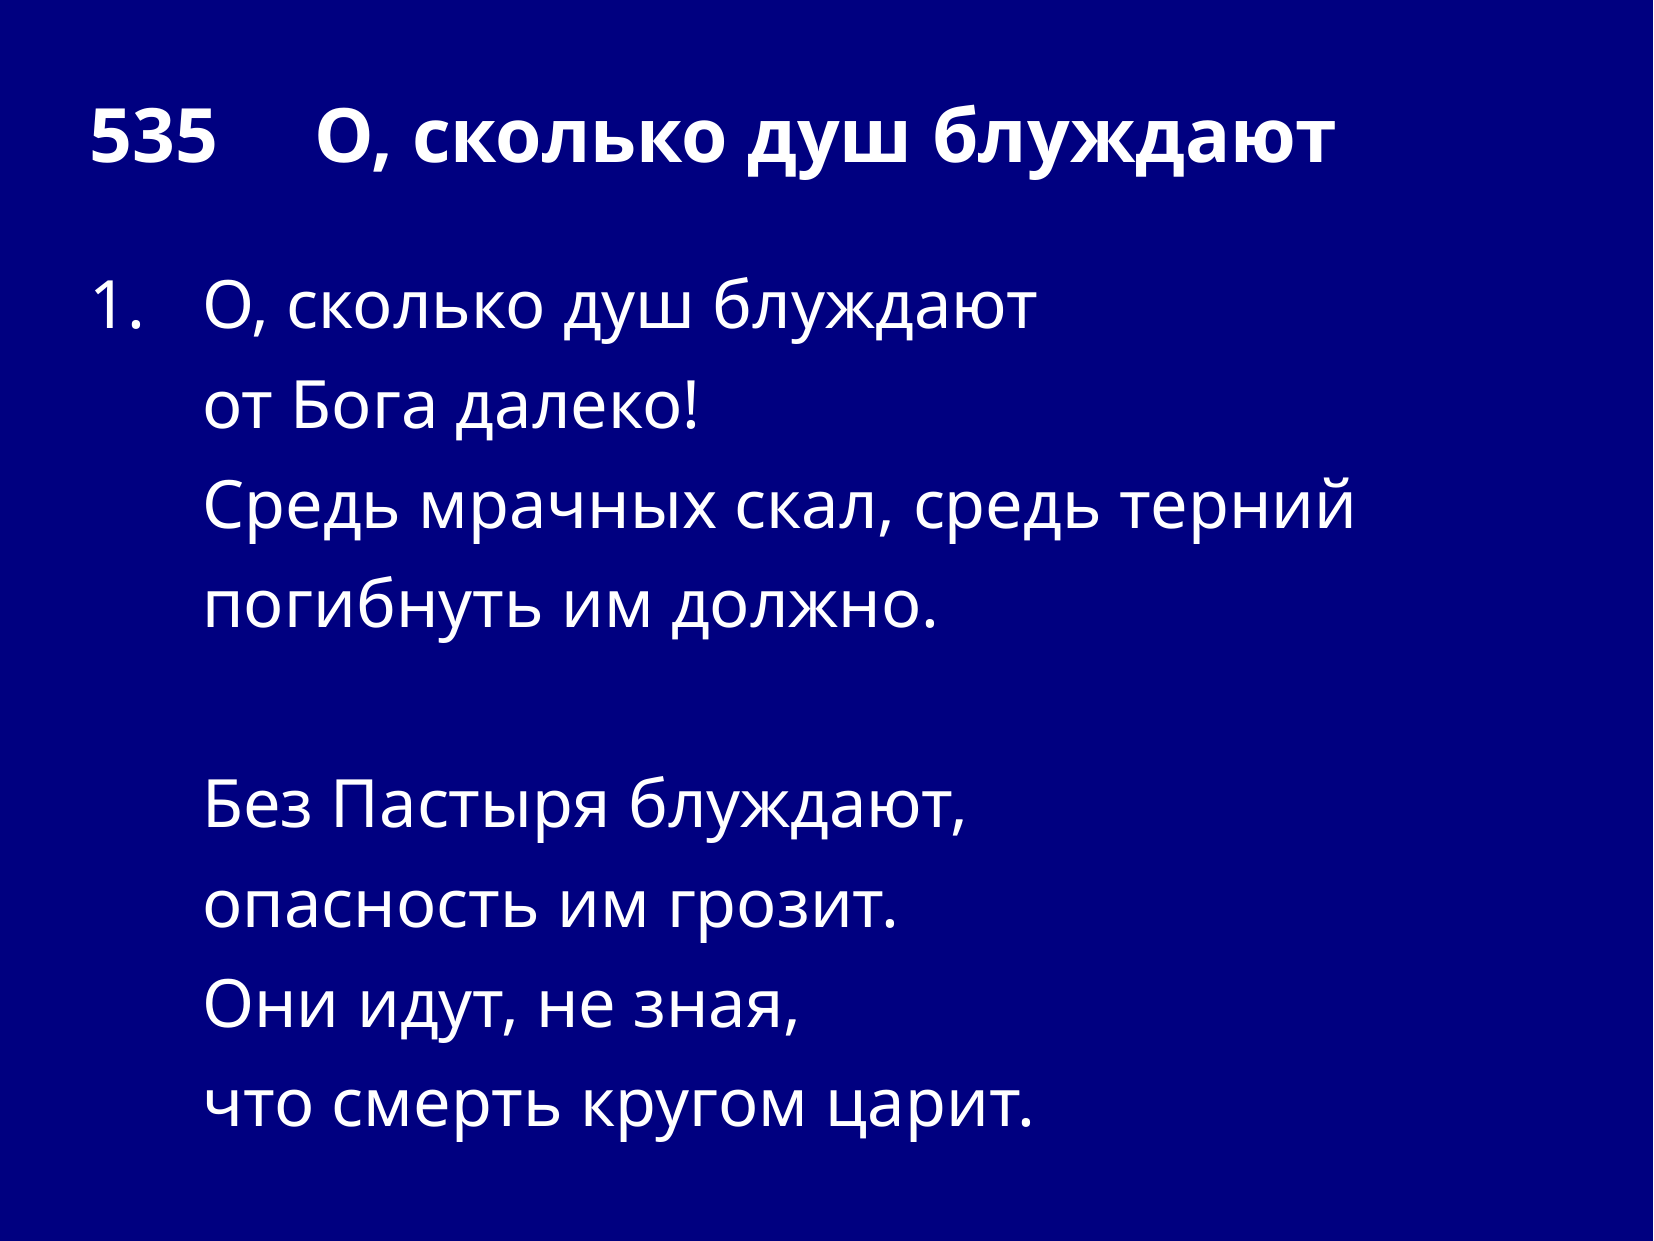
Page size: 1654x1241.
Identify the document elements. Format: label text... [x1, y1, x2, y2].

text_box 1. О, сколько душ блуждают от Бога далеко! Средь мрачных скал, средь терний погибнуть им должно. Без Пастыря блуждают, опасность им грозит. Они идут, не зная, что смерть кругом царит. [75, 188, 1576, 1163]
text_box 535 О, сколько душ блуждают [75, 75, 1576, 188]
